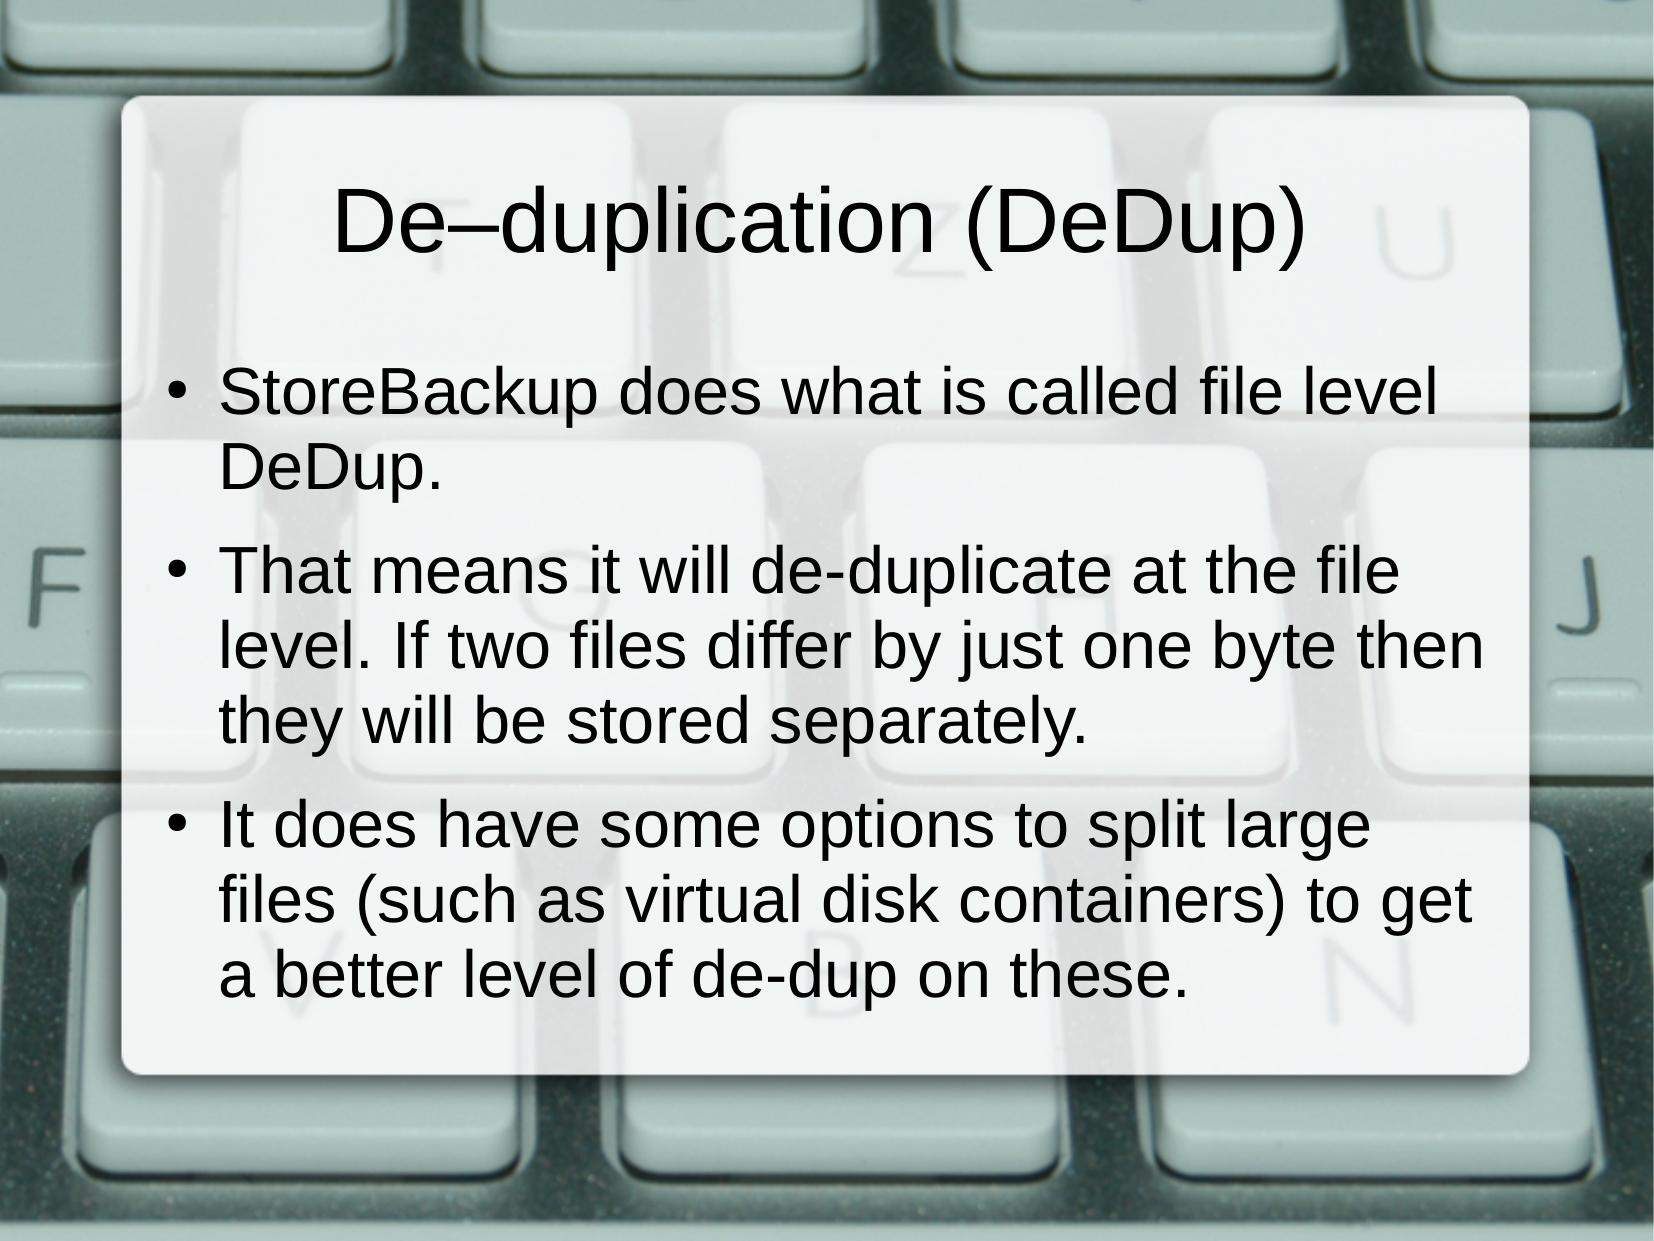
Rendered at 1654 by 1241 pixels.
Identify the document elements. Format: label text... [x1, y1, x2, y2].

list StoreBackup does what is called file level DeDup. That means it will de-duplicate at the file level. If two files differ by just one byte then they will be stored separately. It does have some options to split large files (such as virtual disk containers) to get a better level of de-dup on these. [147, 354, 1506, 1049]
picture [0, 0, 1654, 1241]
title De–duplication (DeDup) [135, 125, 1506, 318]
